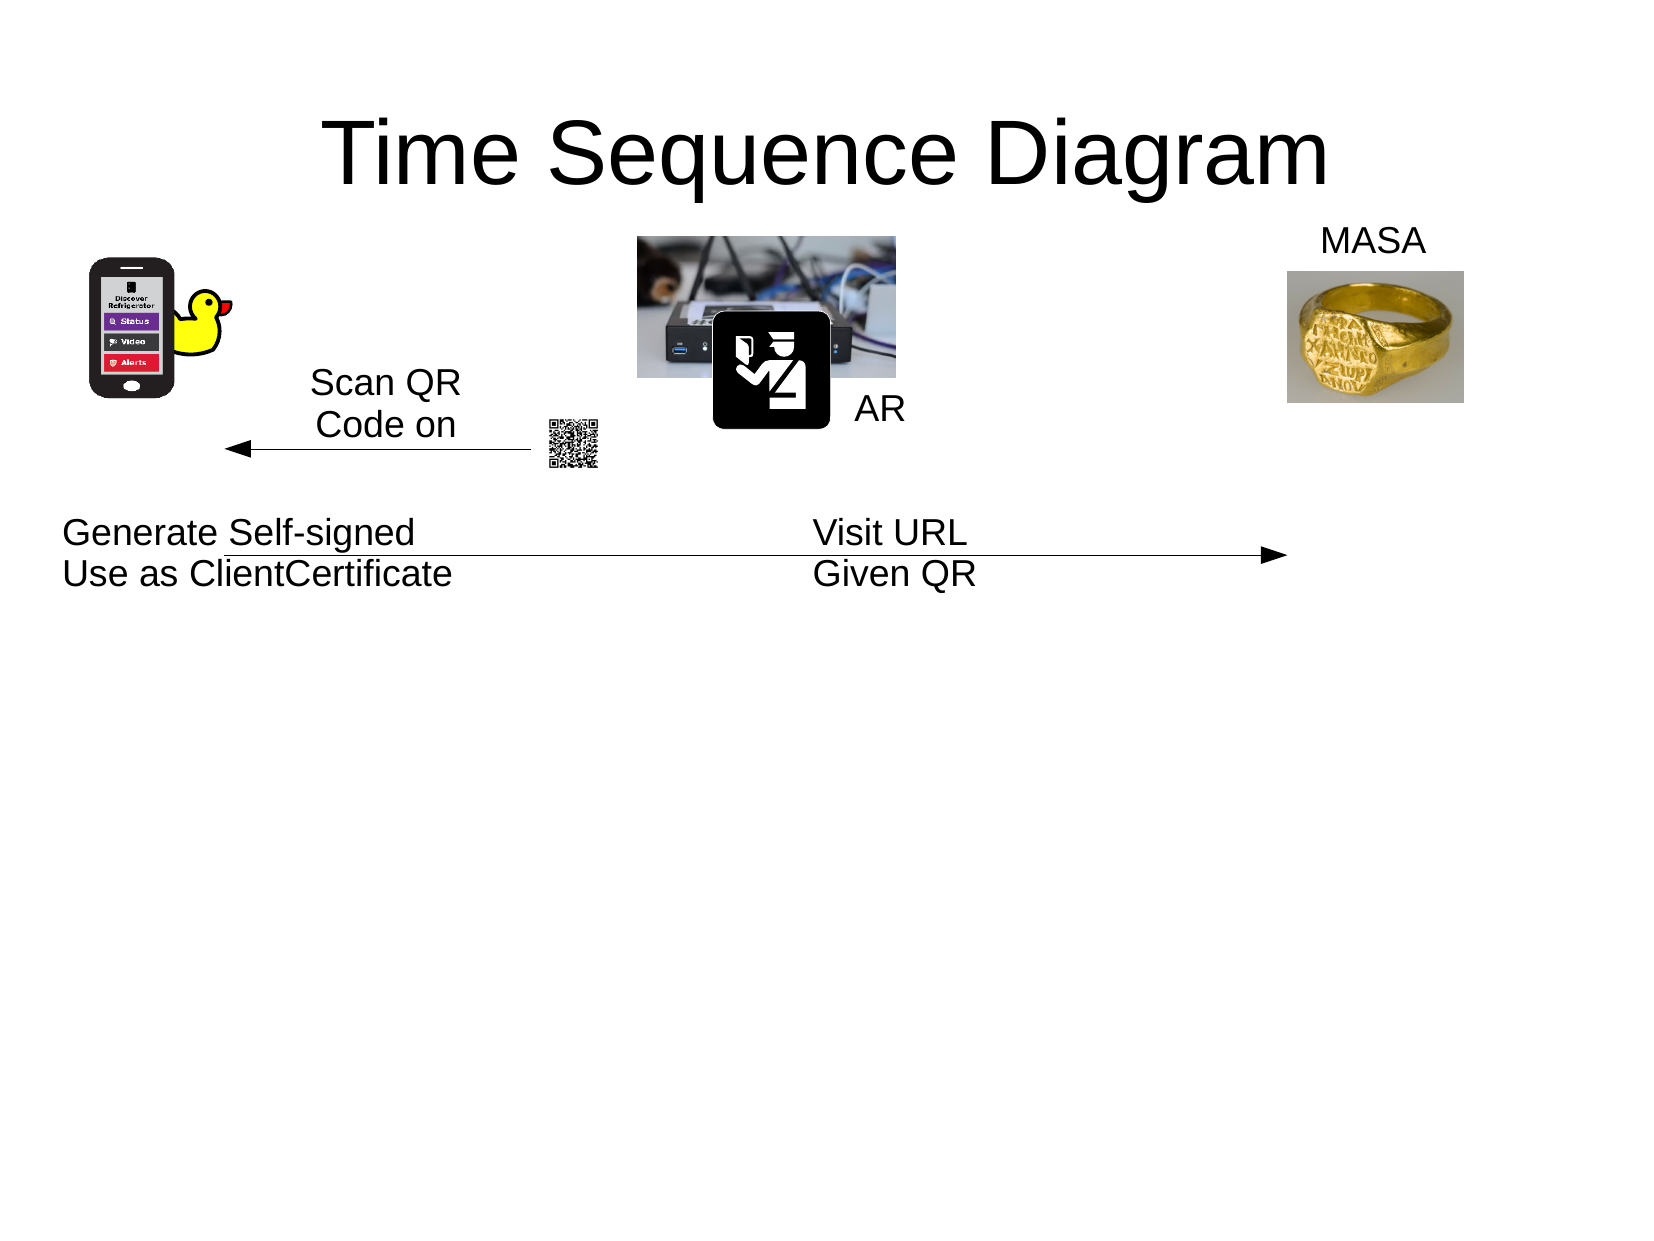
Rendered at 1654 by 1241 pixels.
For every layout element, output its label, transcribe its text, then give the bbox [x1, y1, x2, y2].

picture [1287, 271, 1464, 403]
text_box AR [839, 380, 922, 438]
picture [544, 414, 603, 473]
text_box Generate Self-signed Use as ClientCertificate [47, 503, 468, 603]
text_box MASA [1305, 212, 1441, 270]
title Time Sequence Diagram [82, 49, 1571, 257]
picture [85, 253, 237, 402]
text_box Scan QR Code on [295, 354, 477, 454]
picture [637, 236, 896, 434]
text_box Visit URL Given QR [797, 503, 993, 603]
